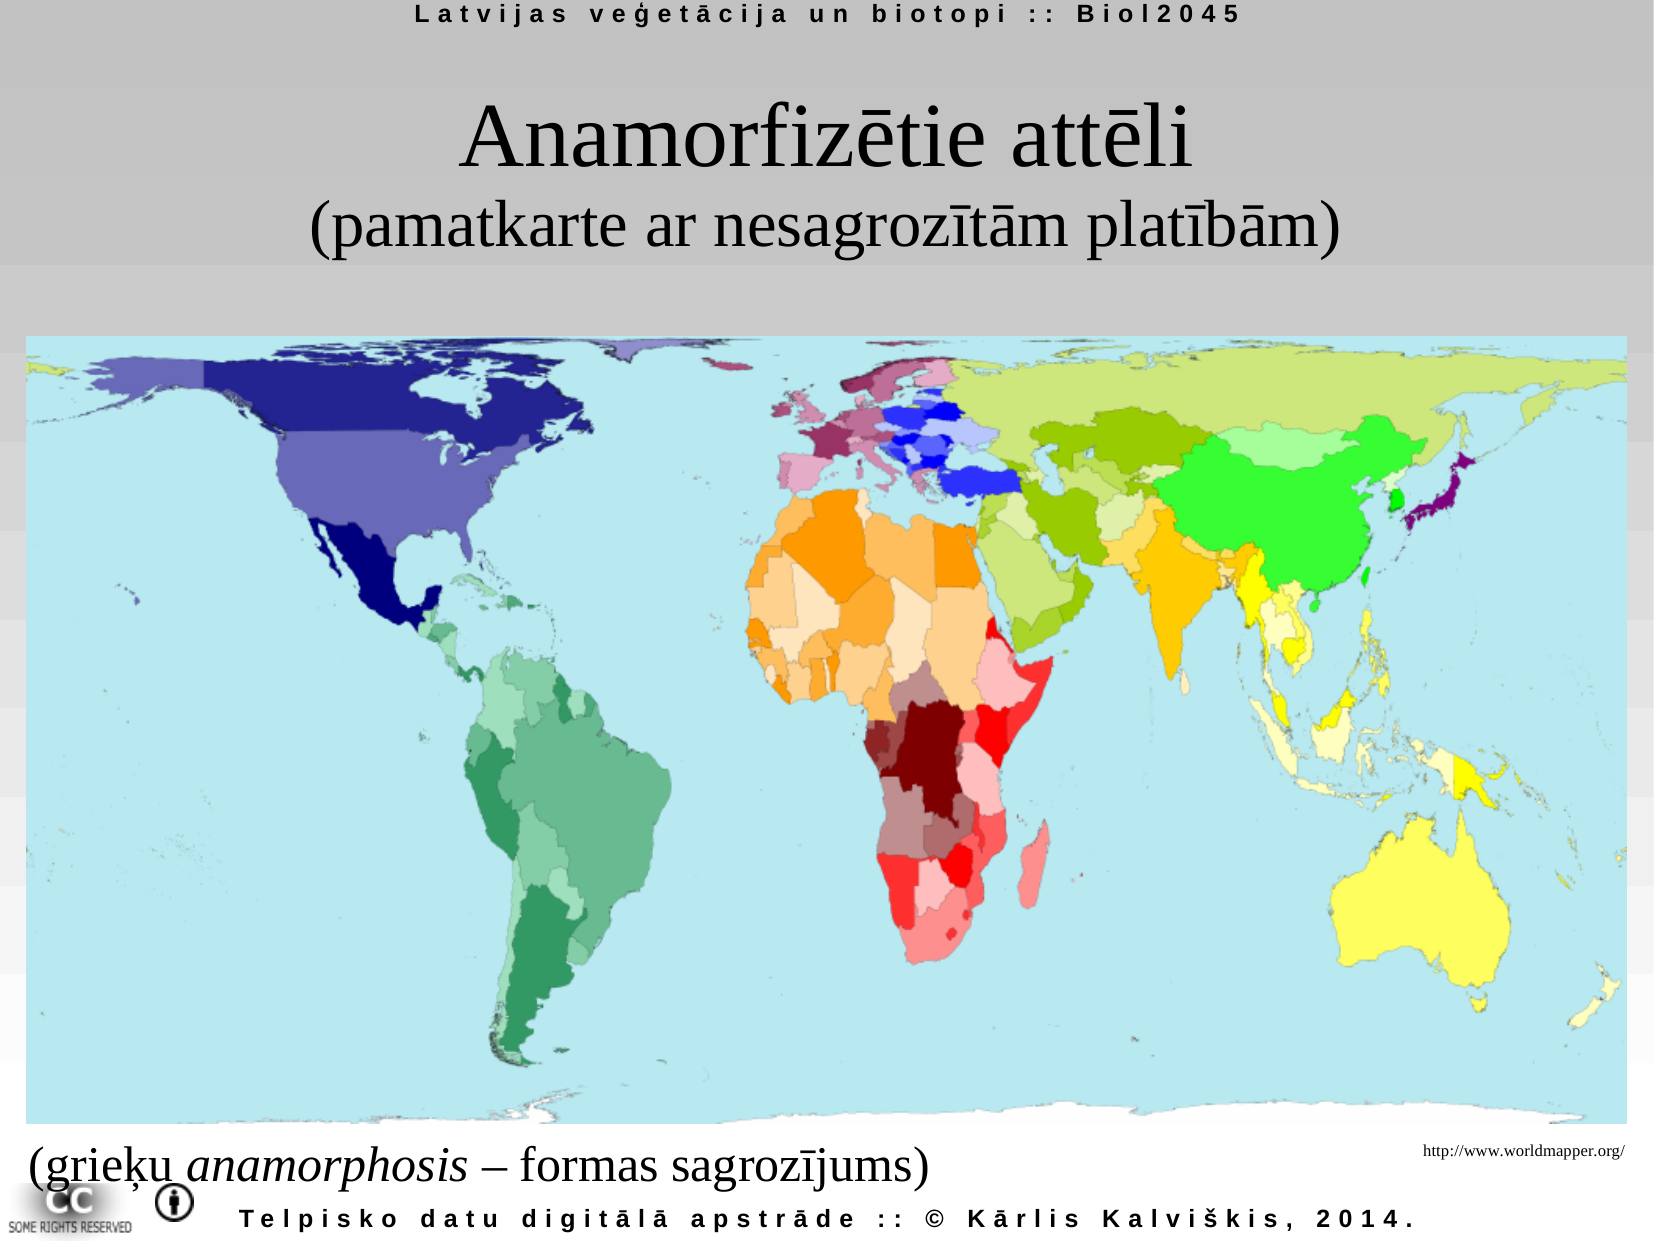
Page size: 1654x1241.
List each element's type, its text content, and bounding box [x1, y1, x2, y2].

picture [0, 0, 1654, 1241]
text_box (grieķu anamorphosis – formas sagrozījums) [28, 1136, 930, 1193]
text_box http://www.worldmapper.org/ [1425, 1141, 1626, 1161]
title Anamorfizētie attēli (pamatkarte ar nesagrozītām platībām) [29, 49, 1625, 296]
